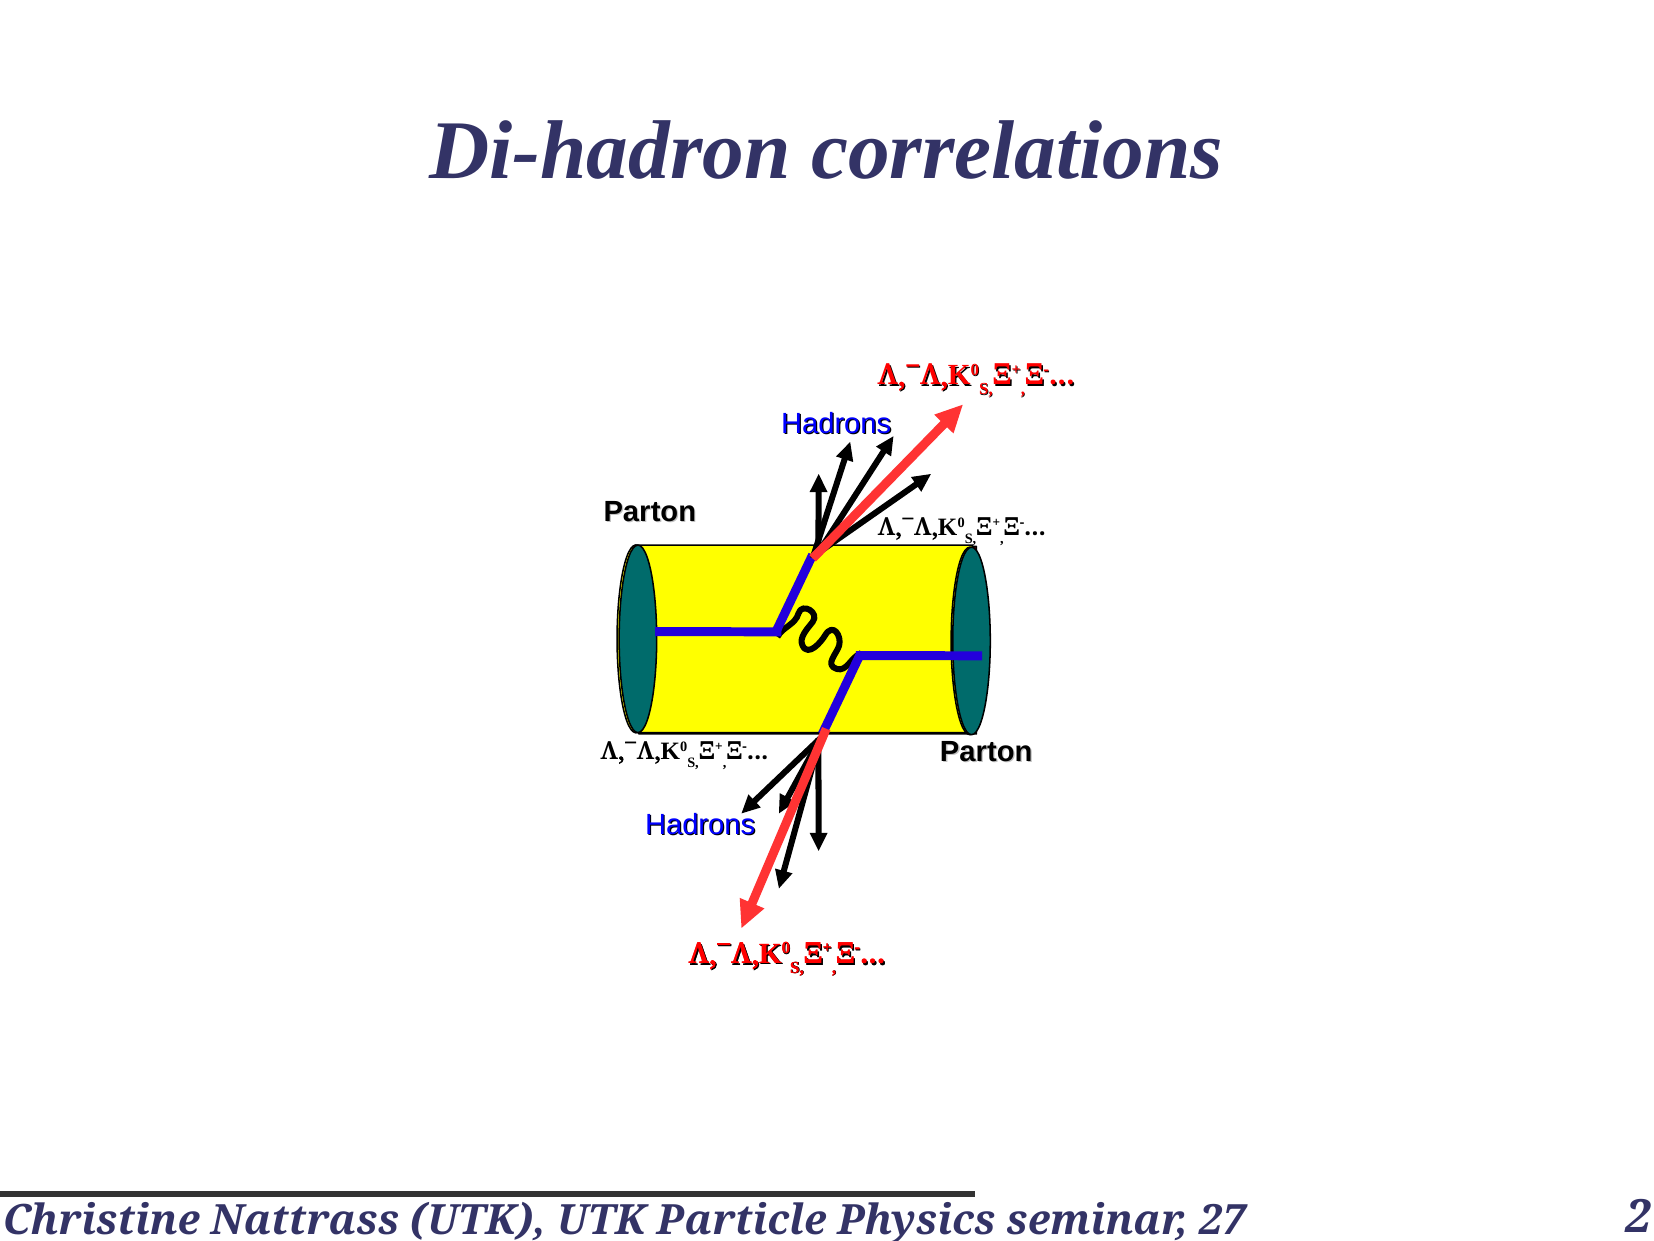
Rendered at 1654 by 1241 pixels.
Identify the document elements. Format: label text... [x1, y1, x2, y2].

text_box [786, 582, 991, 734]
text_box Parton [585, 488, 752, 534]
text_box ΛΛK0S,Ξ+,Ξ-... [603, 931, 941, 1007]
text_box ΛΛK0S,Ξ+,Ξ-... [792, 506, 1080, 582]
text_box [617, 545, 846, 730]
title Di-hadron correlations [82, 49, 1571, 257]
text_box Hadrons [763, 399, 924, 456]
text_box Hadrons [627, 806, 788, 857]
text_box ΛΛK0S,Ξ+,Ξ-... [792, 353, 1130, 429]
text_box Parton [922, 728, 1102, 810]
text_box ΛΛK0S,Ξ+,Ξ-... [515, 730, 826, 806]
